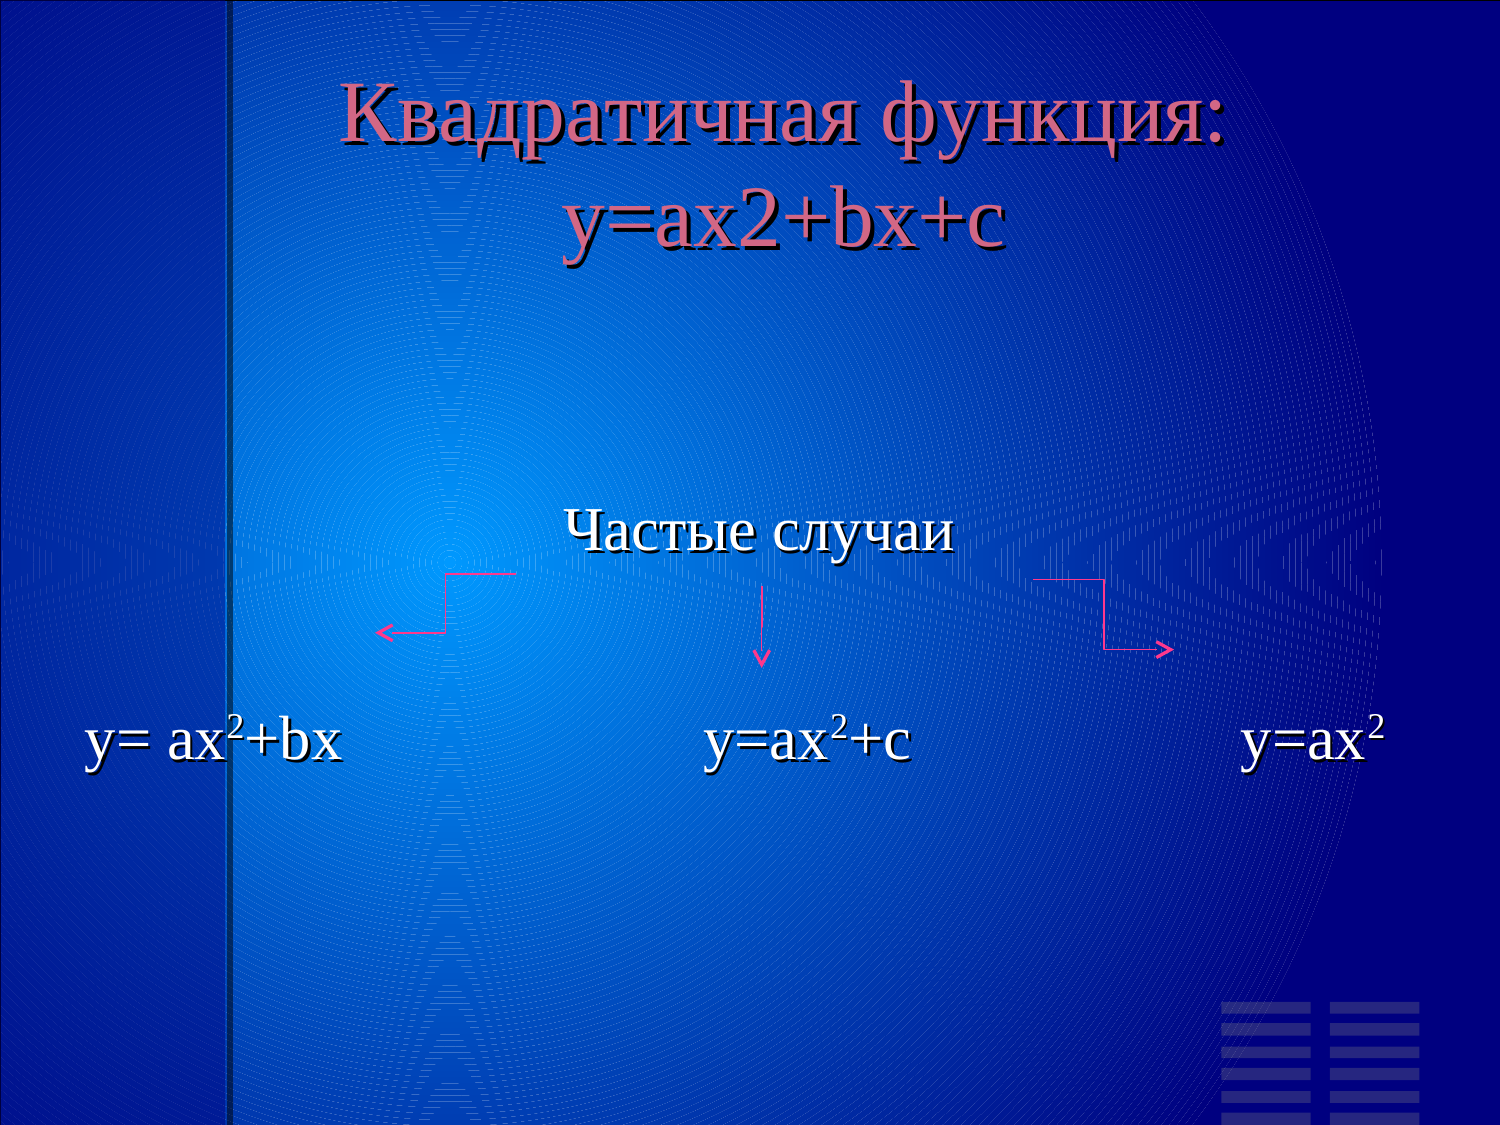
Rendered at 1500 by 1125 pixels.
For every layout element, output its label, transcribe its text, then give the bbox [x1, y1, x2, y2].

list Частые случаи y= ax2+bx y=ax2+c y=ax2 [70, 480, 1449, 992]
title Квадратичная функция: y=ax2+bx+c [58, 46, 1430, 382]
